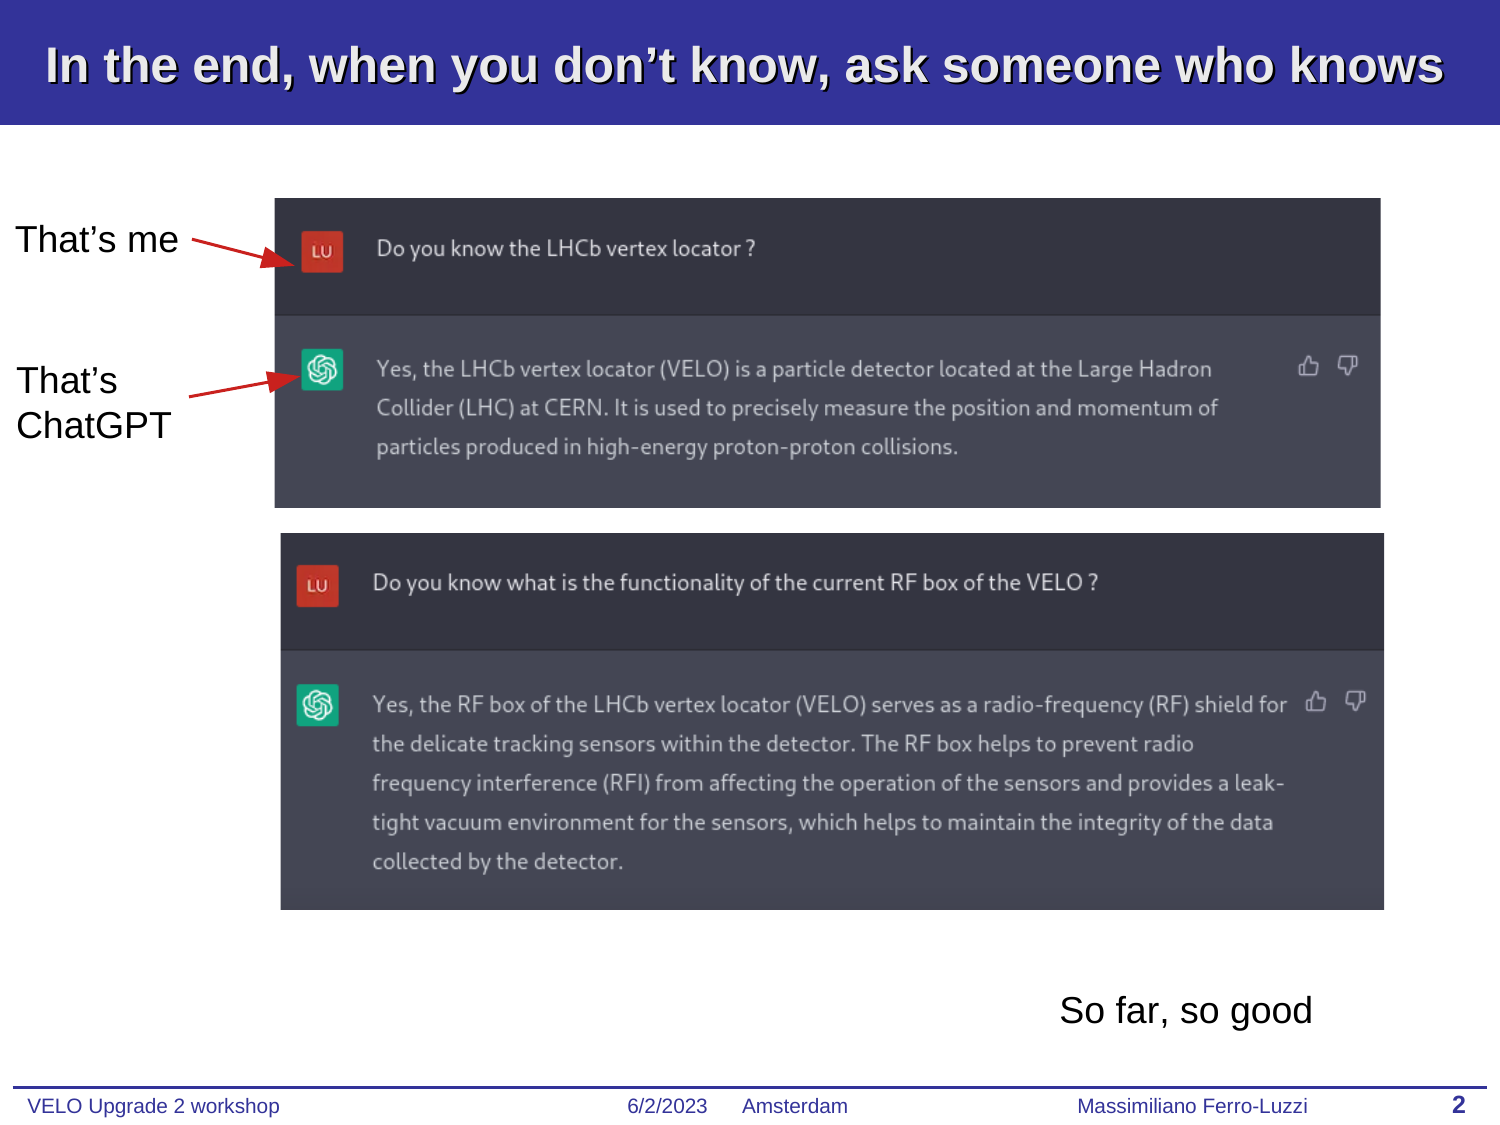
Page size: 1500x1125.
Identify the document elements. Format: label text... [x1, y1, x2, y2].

title In the end, when you don’t know, ask someone who knows [0, 0, 1500, 125]
picture [280, 533, 1385, 910]
text_box So far, so good [1044, 979, 1359, 1039]
picture [274, 198, 1381, 508]
text_box That’s ChatGPT [1, 349, 189, 518]
text_box That’s me [0, 207, 233, 320]
